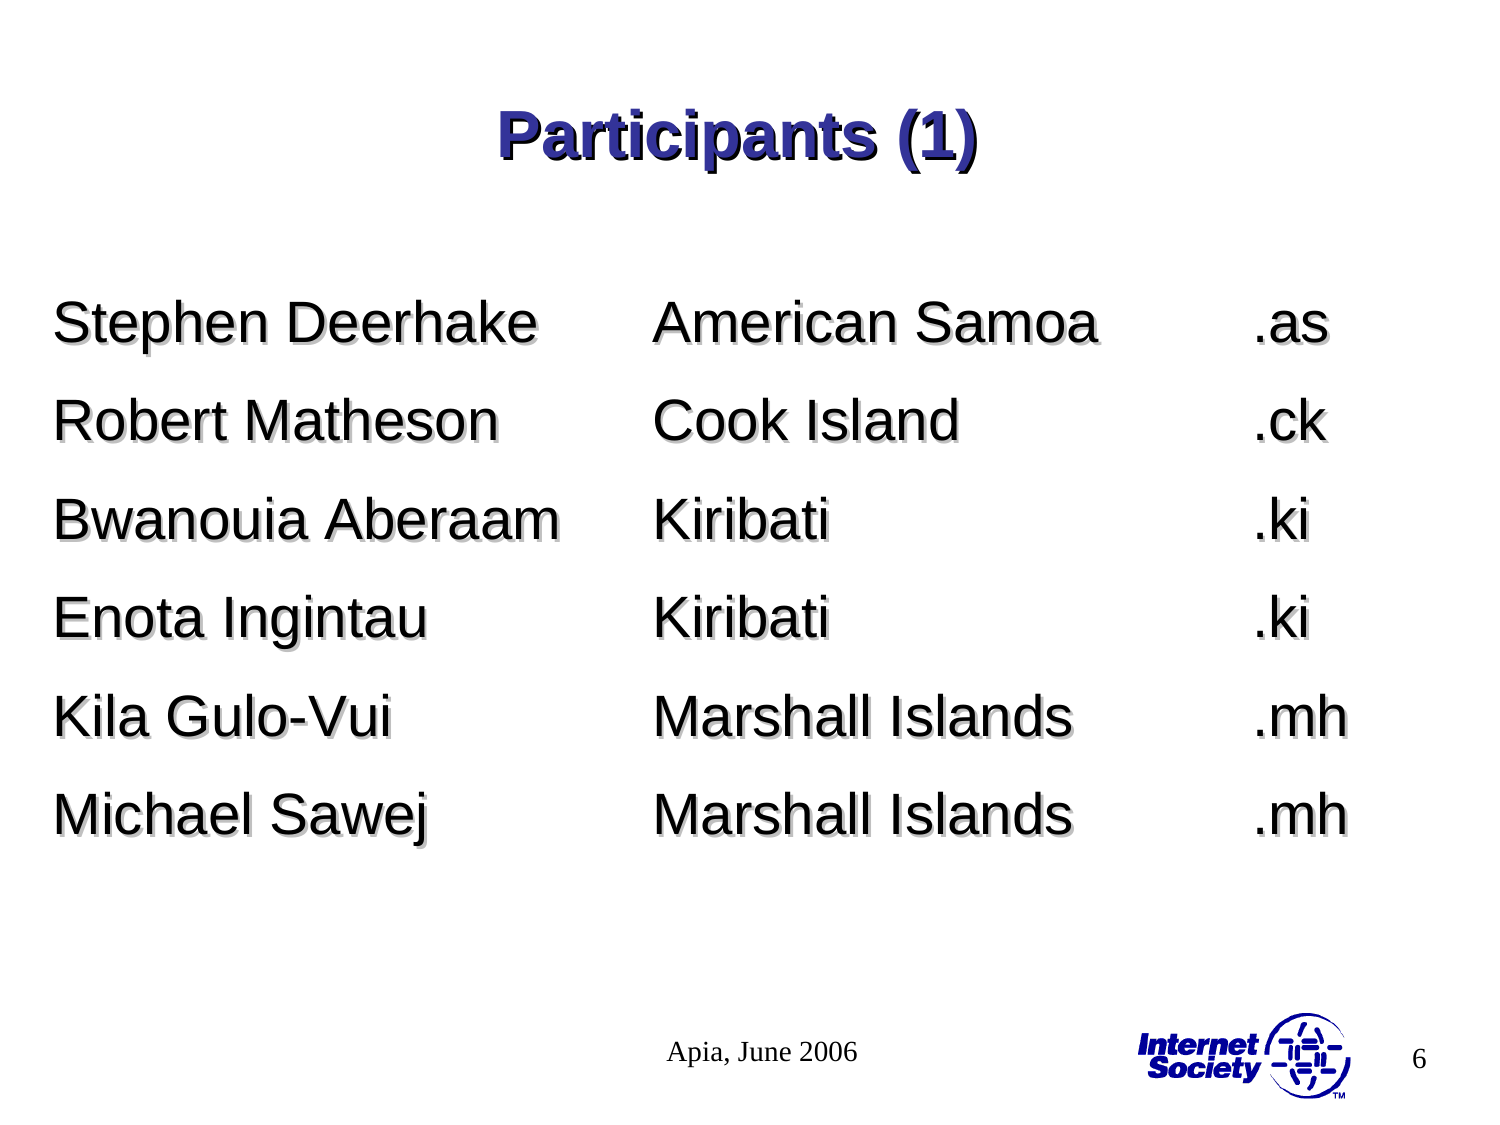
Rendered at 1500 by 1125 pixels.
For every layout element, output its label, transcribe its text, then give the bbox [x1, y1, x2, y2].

list Stephen Deerhake American Samoa .as Robert Matheson Cook Island .ck Bwanouia Aberaam Kiribati .ki Enota Ingintau Kiribati .ki Kila Gulo-Vui Marshall Islands .mh Michael Sawej Marshall Islands .mh [37, 262, 1500, 1001]
title Participants (1) [99, 37, 1375, 225]
picture [1137, 1012, 1351, 1099]
text_box Apia, June 2006 [512, 1025, 1013, 1101]
